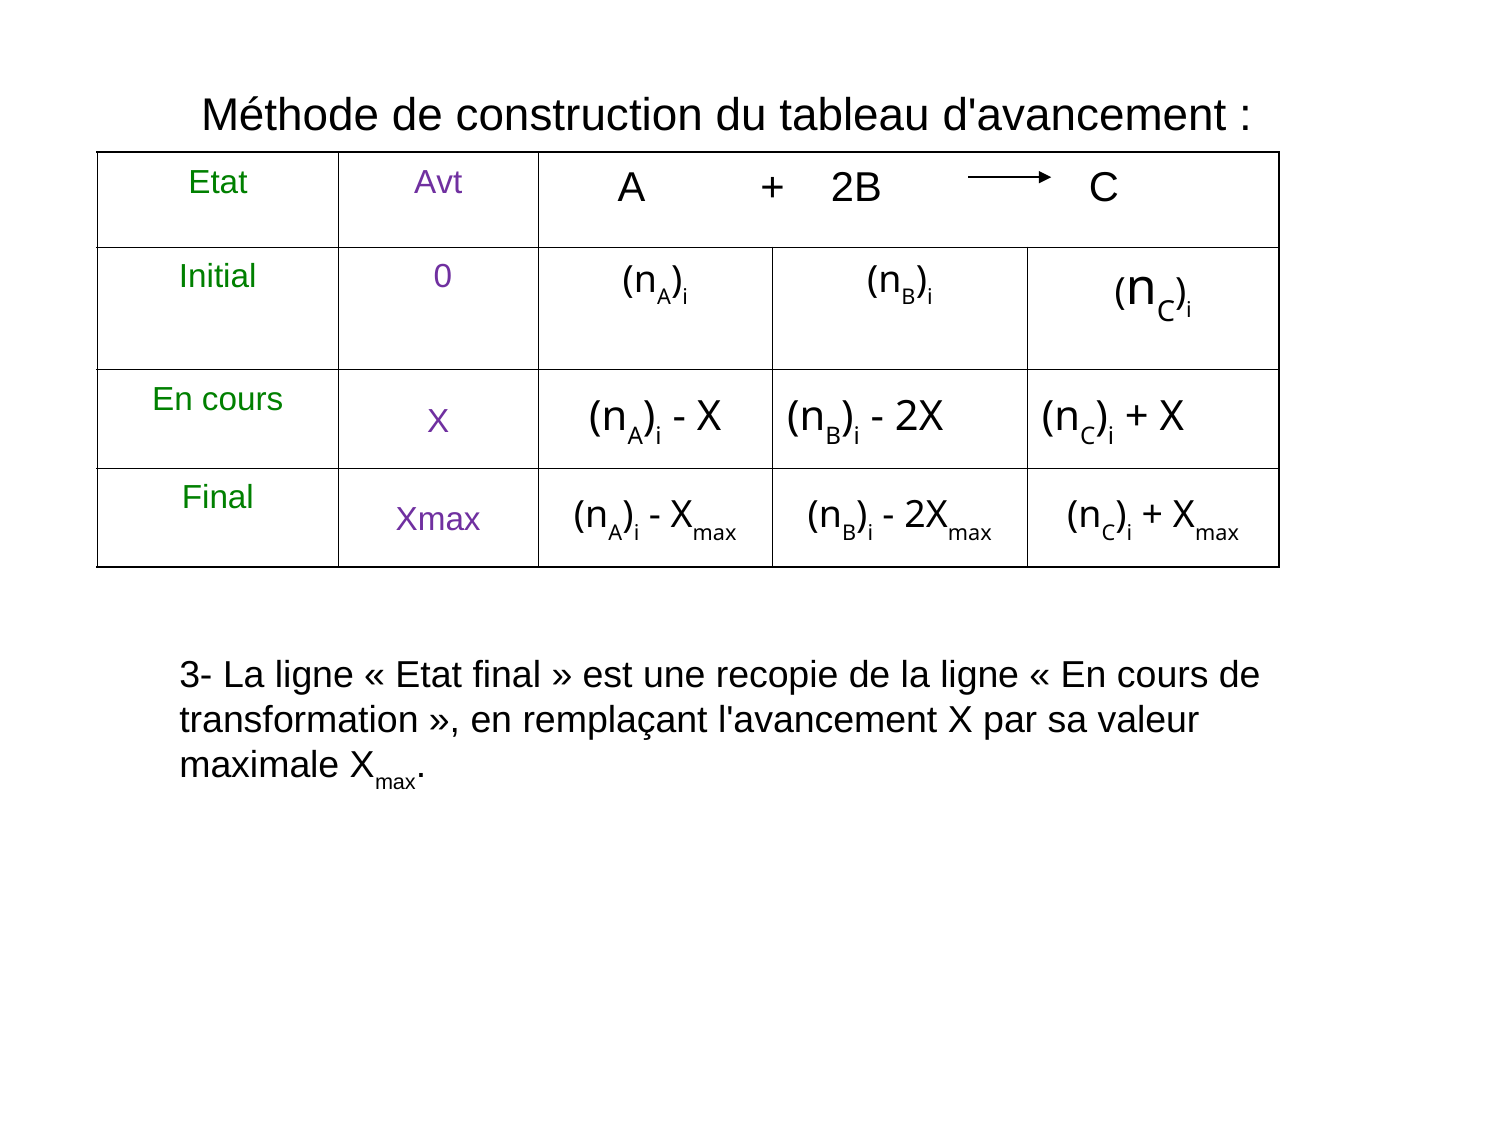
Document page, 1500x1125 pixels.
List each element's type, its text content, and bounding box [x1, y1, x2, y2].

table_cell Initial [98, 248, 338, 369]
table_cell (nA)i - Xmax [539, 469, 772, 566]
text_box 3- La ligne « Etat final » est une recopie de la ligne « En cours de transformation », en remplaçant l'avancement X par sa valeur maximale Xmax. [164, 642, 1287, 832]
table_cell (nA)i - X [539, 370, 772, 468]
table_cell (nC)i + X [1028, 370, 1278, 468]
table_header A + 2B C [539, 161, 1278, 247]
table_cell (nC)i [1028, 248, 1278, 369]
table_header Etat [98, 153, 338, 247]
table_cell (nB)i [773, 248, 1027, 369]
table_cell En cours [98, 370, 338, 468]
table_cell Final [98, 469, 338, 566]
table_cell (nB)i - 2X [773, 370, 1027, 468]
table_header Avt [339, 161, 538, 247]
table_cell (nA)i [539, 248, 772, 369]
table_cell (nC)i + Xmax [1028, 469, 1278, 566]
table_cell (nB)i - 2Xmax [773, 469, 1027, 566]
table_cell Xmax [339, 469, 538, 566]
table_cell 0 [339, 248, 538, 369]
table_cell X [339, 370, 538, 468]
text_box Méthode de construction du tableau d'avancement : [186, 77, 1297, 161]
